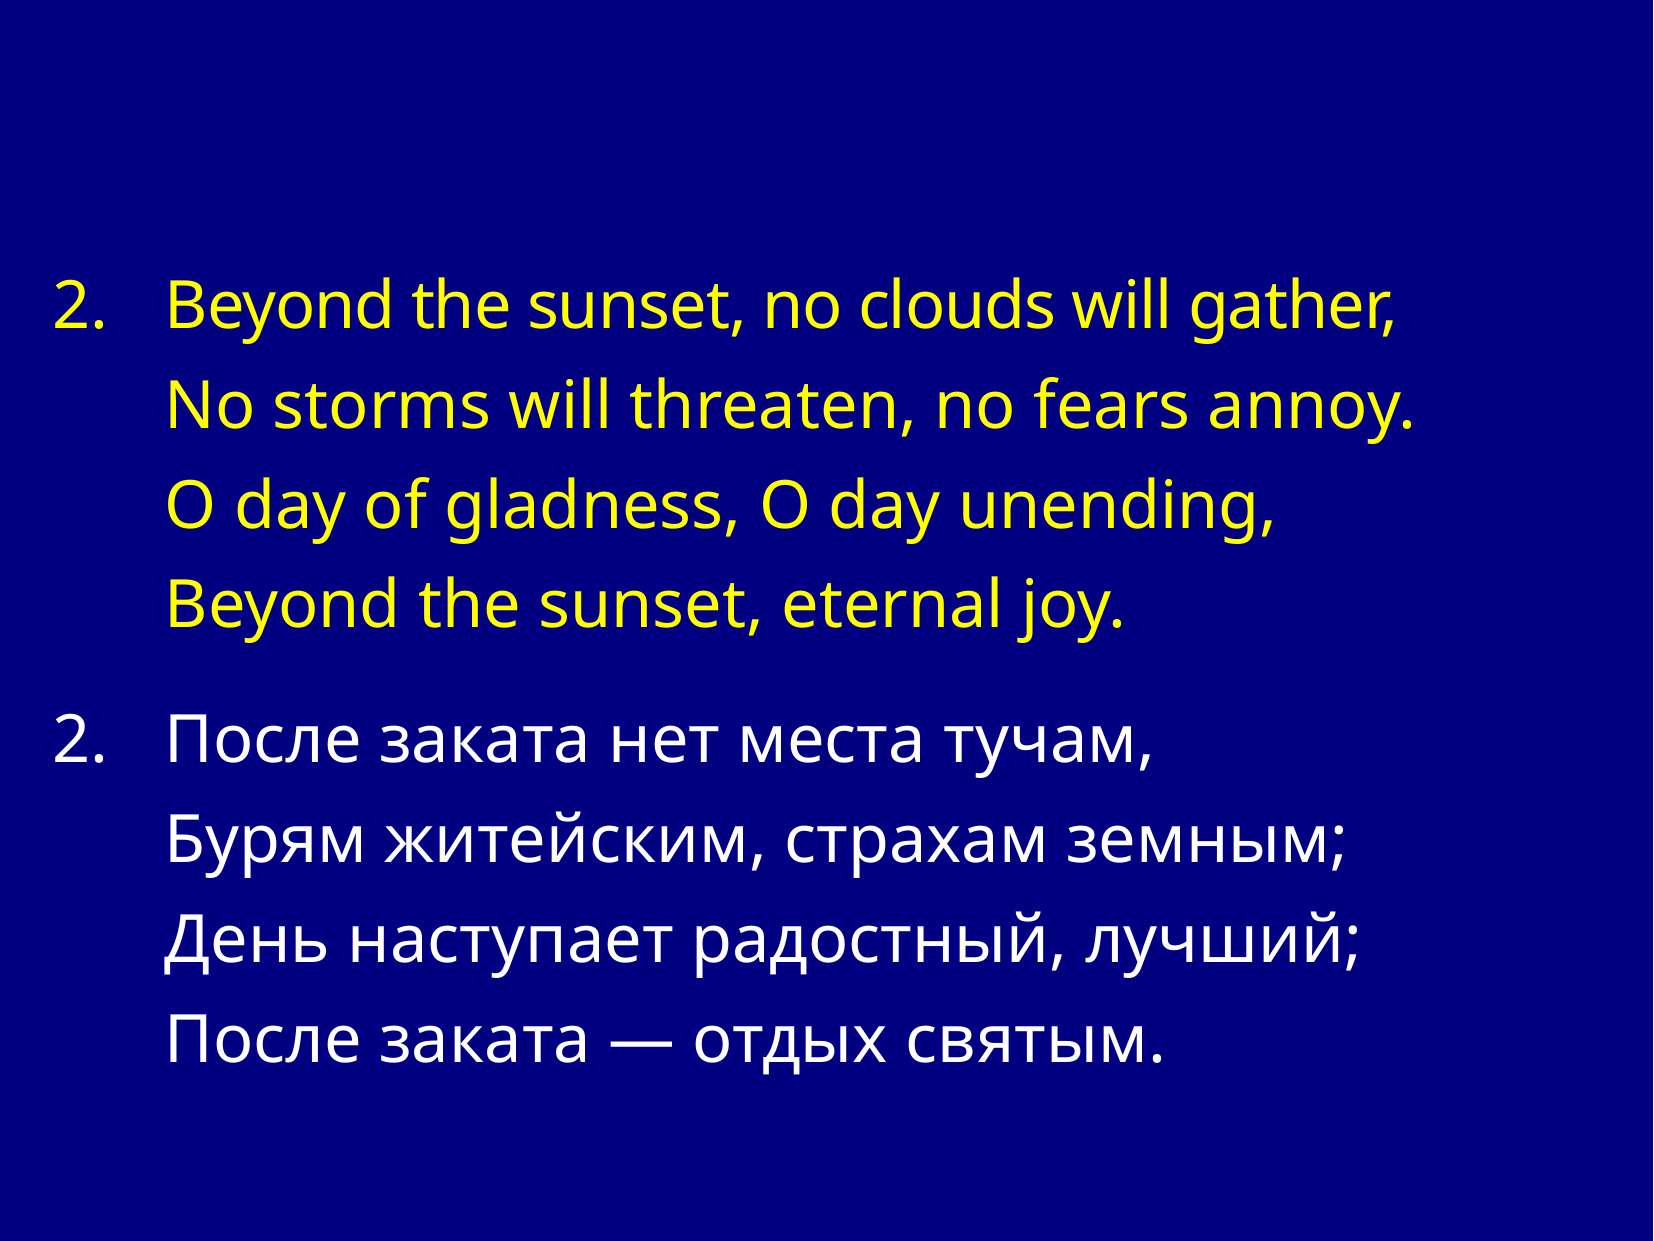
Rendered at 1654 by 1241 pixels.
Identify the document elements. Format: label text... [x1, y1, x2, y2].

text_box 2. Beyond the sunset, no clouds will gather, No storms will threaten, no fears annoy. O day of gladness, O day unending, Beyond the sunset, eternal joy. [37, 150, 1653, 638]
text_box 2. После заката нет места тучам, Бурям житейским, страхам земным; День наступает радостный, лучший; После заката — отдых святым. [37, 675, 1576, 1163]
